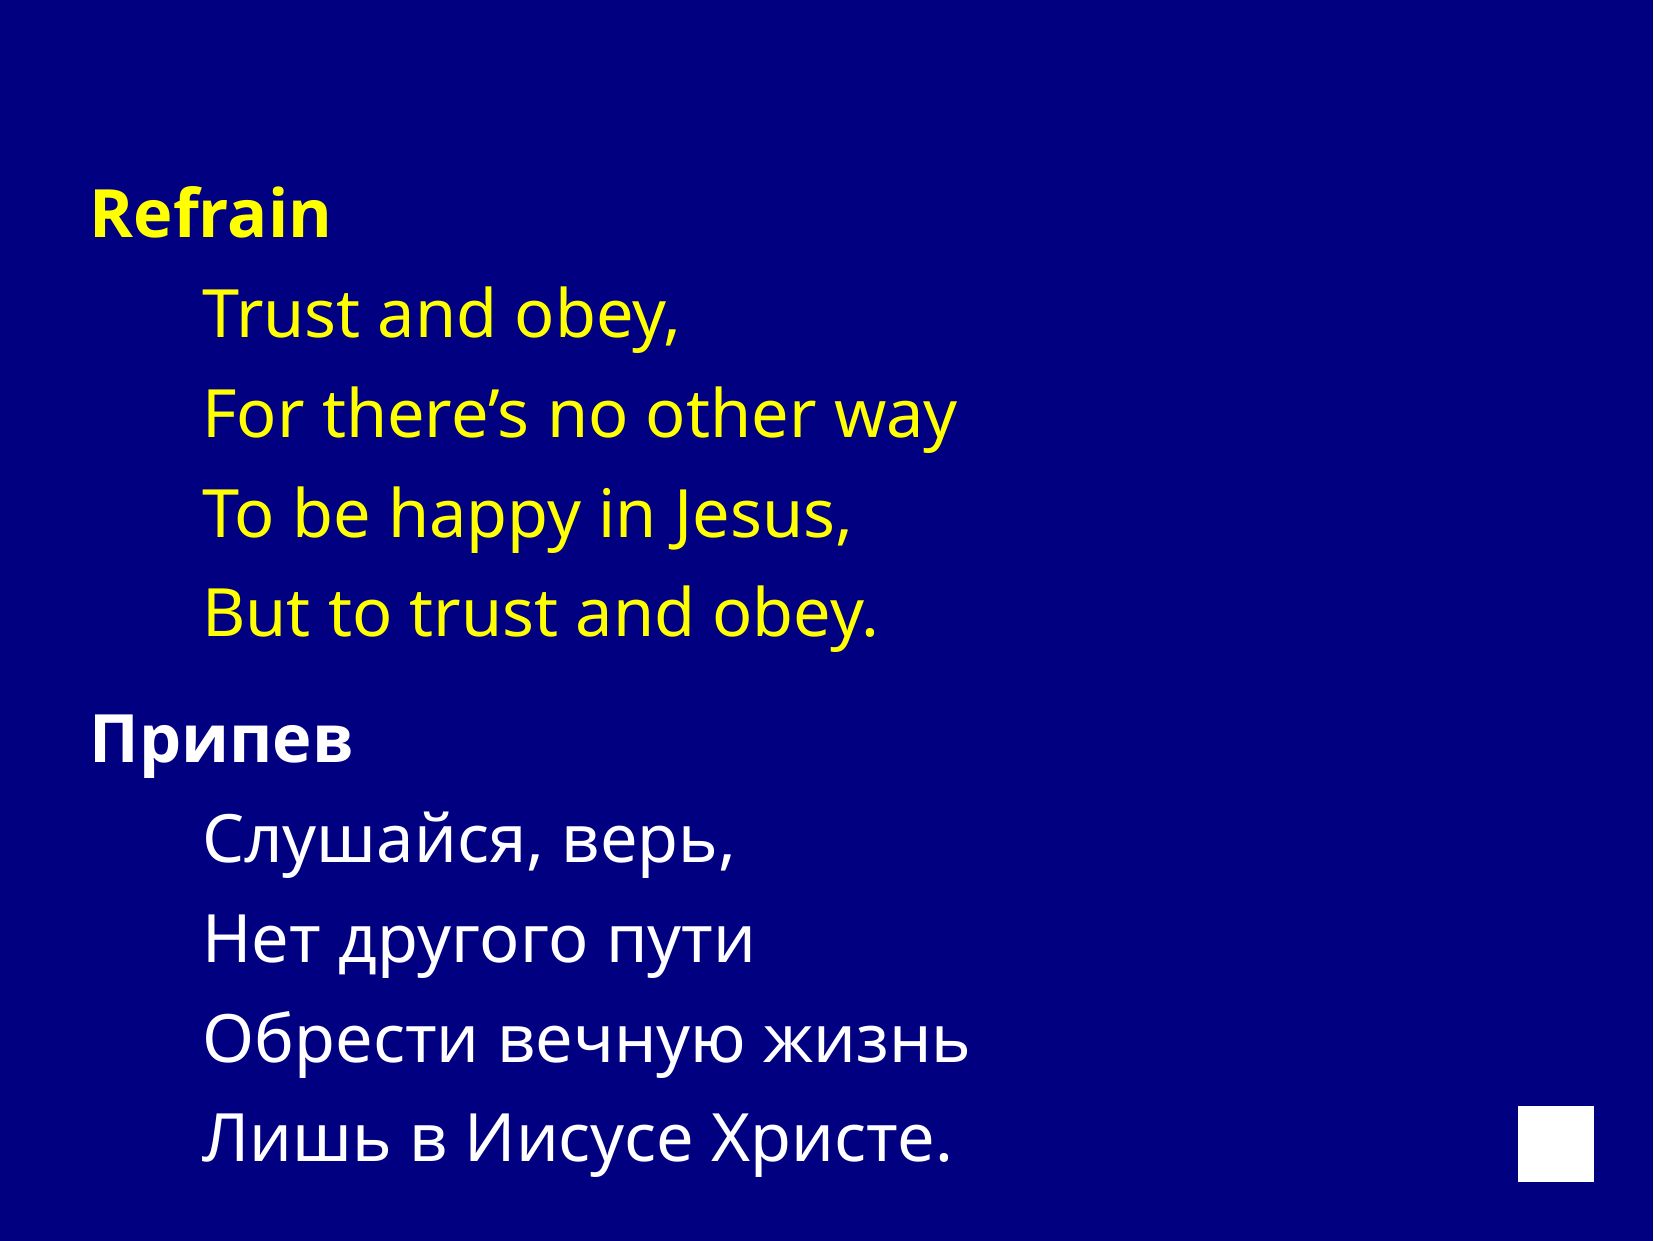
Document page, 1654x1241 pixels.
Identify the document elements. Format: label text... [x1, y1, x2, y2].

text_box Refrain Trust and obey, For there’s no other way To be happy in Jesus, But to trust and obey. [75, 150, 1576, 675]
text_box [1518, 1163, 1594, 1182]
text_box Припев Слушайся, верь, Нет другого пути Обрести вечную жизнь Лишь в Иисусе Христе. [75, 675, 1653, 1163]
